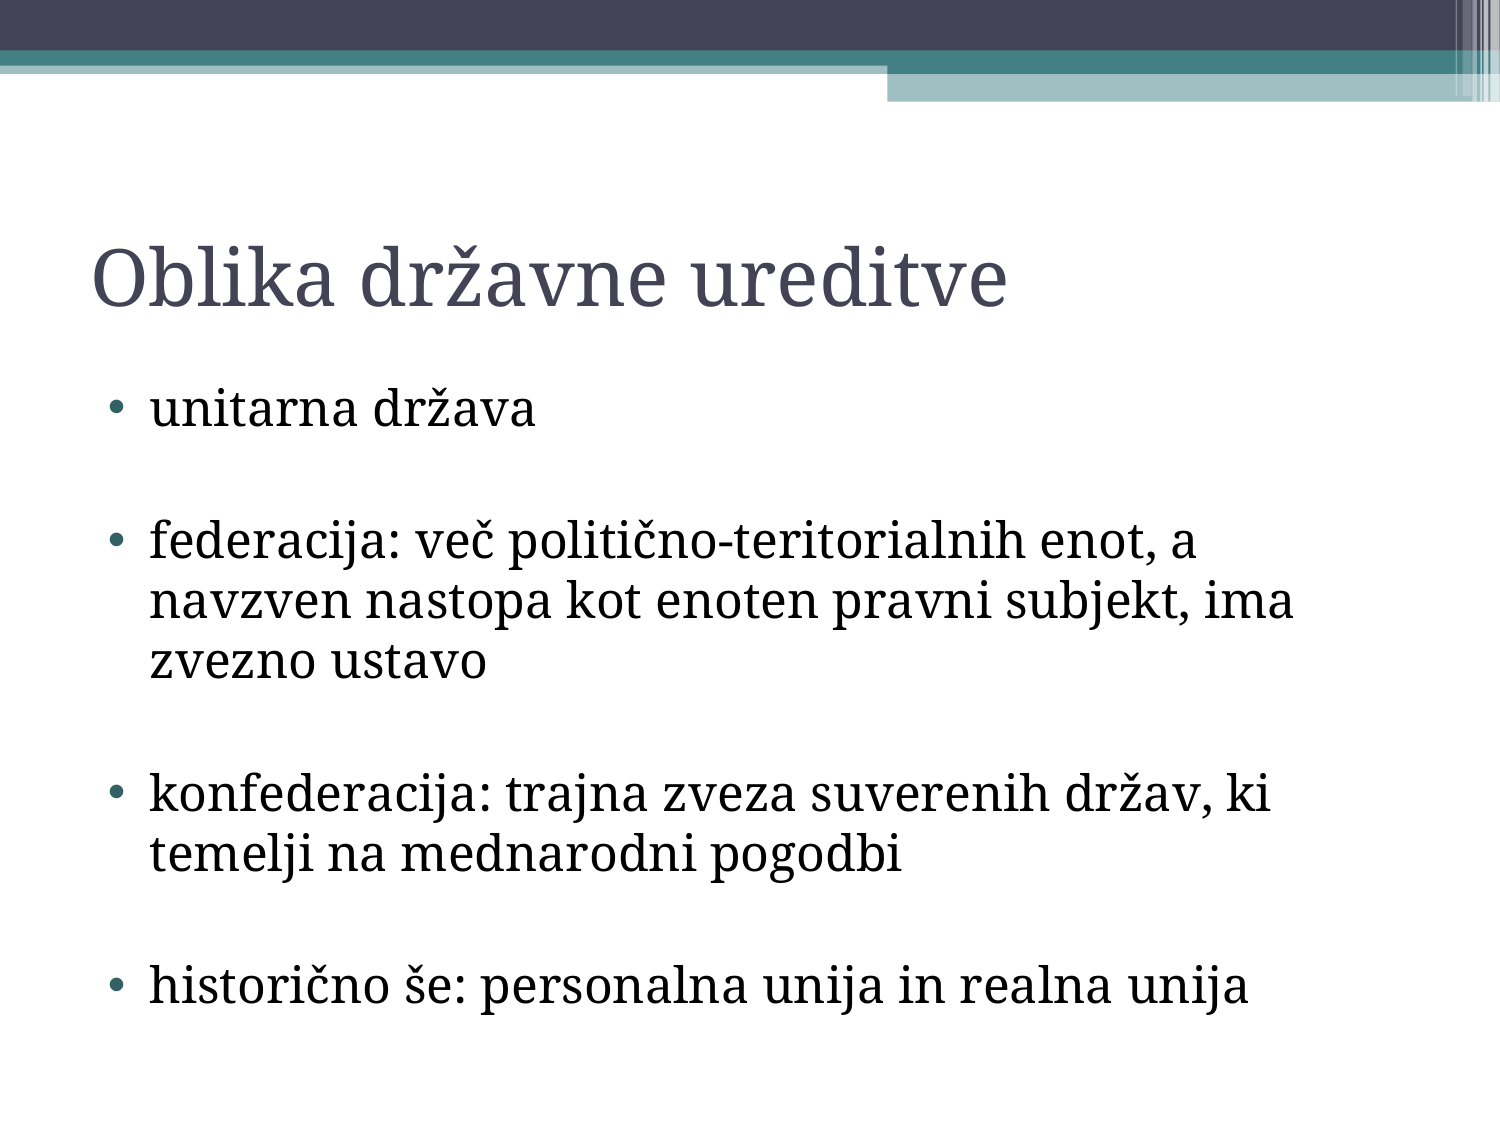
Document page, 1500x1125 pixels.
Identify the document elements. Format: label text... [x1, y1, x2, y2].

title Oblika državne ureditve [75, 187, 1426, 363]
list unitarna država federacija: več politično-teritorialnih enot, a navzven nastopa kot enoten pravni subjekt, ima zvezno ustavo konfederacija: trajna zveza suverenih držav, ki temelji na mednarodni pogodbi historično še: personalna unija in realna unija [75, 369, 1426, 1079]
